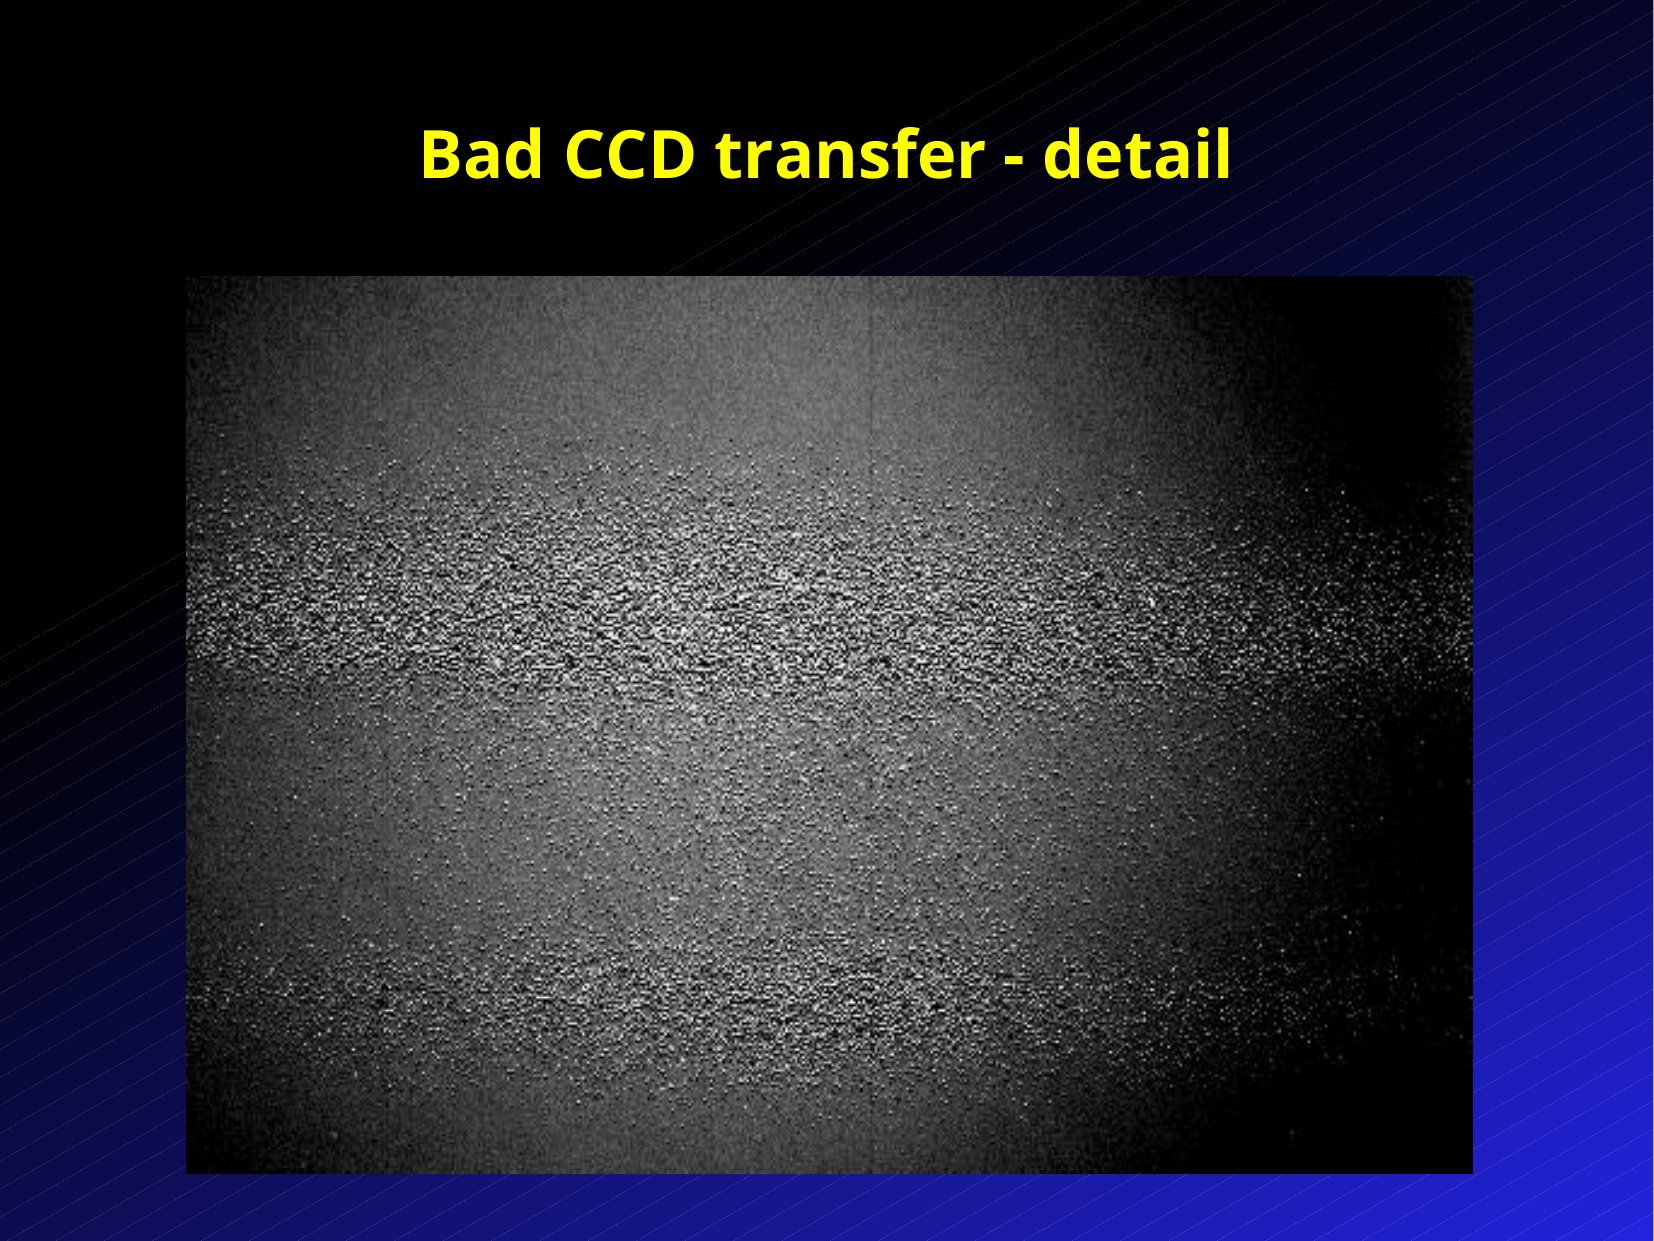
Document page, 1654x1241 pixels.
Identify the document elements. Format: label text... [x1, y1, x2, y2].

picture [186, 276, 1473, 1174]
title Bad CCD transfer - detail [82, 49, 1571, 257]
